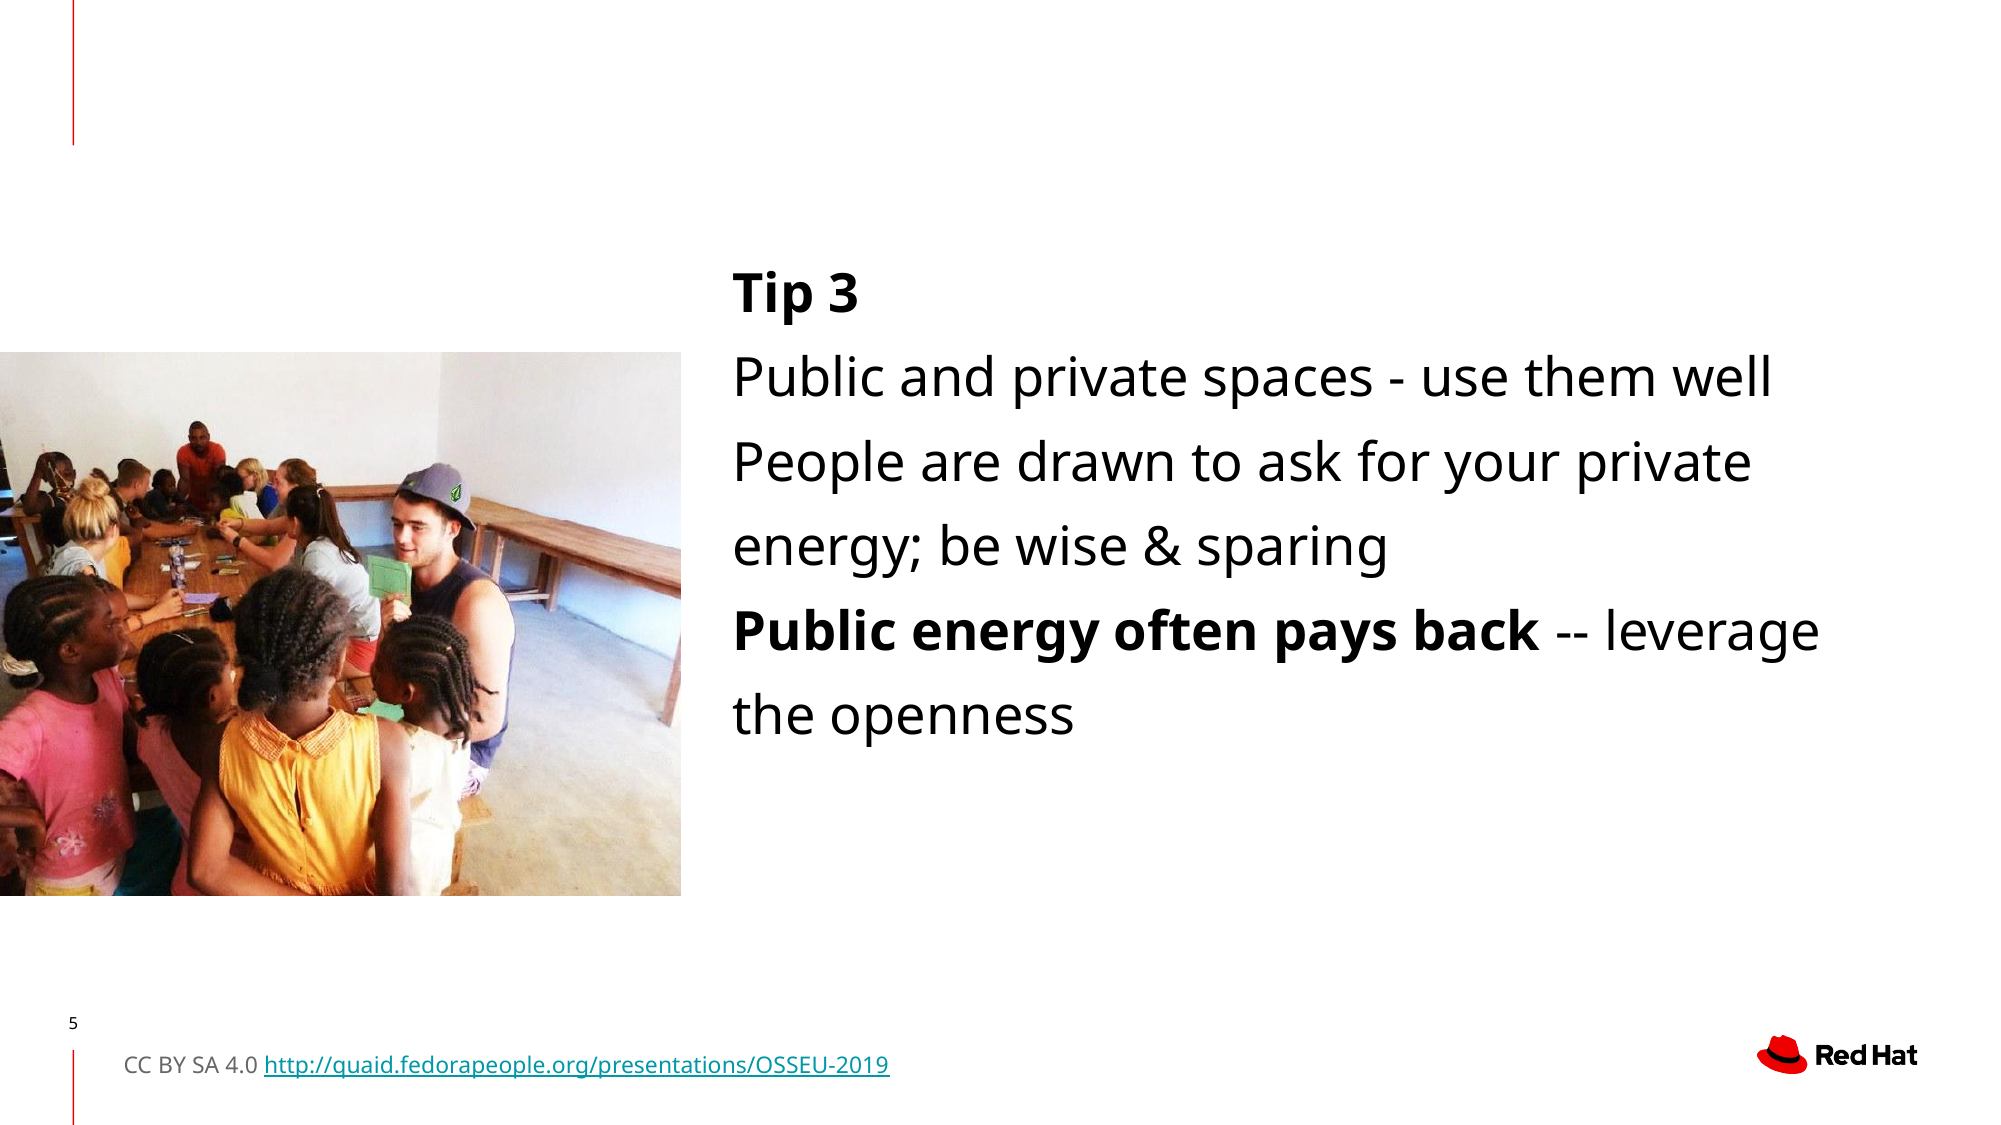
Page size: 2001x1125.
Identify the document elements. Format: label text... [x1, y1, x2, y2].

picture [0, 352, 681, 897]
picture [1757, 1035, 1918, 1074]
title Tip 3 Public and private spaces - use them well People are drawn to ask for your private energy; be wise & sparing Public energy often pays back -- leverage the openness [732, 238, 1836, 764]
slide_number <number> [13, 1012, 134, 1036]
